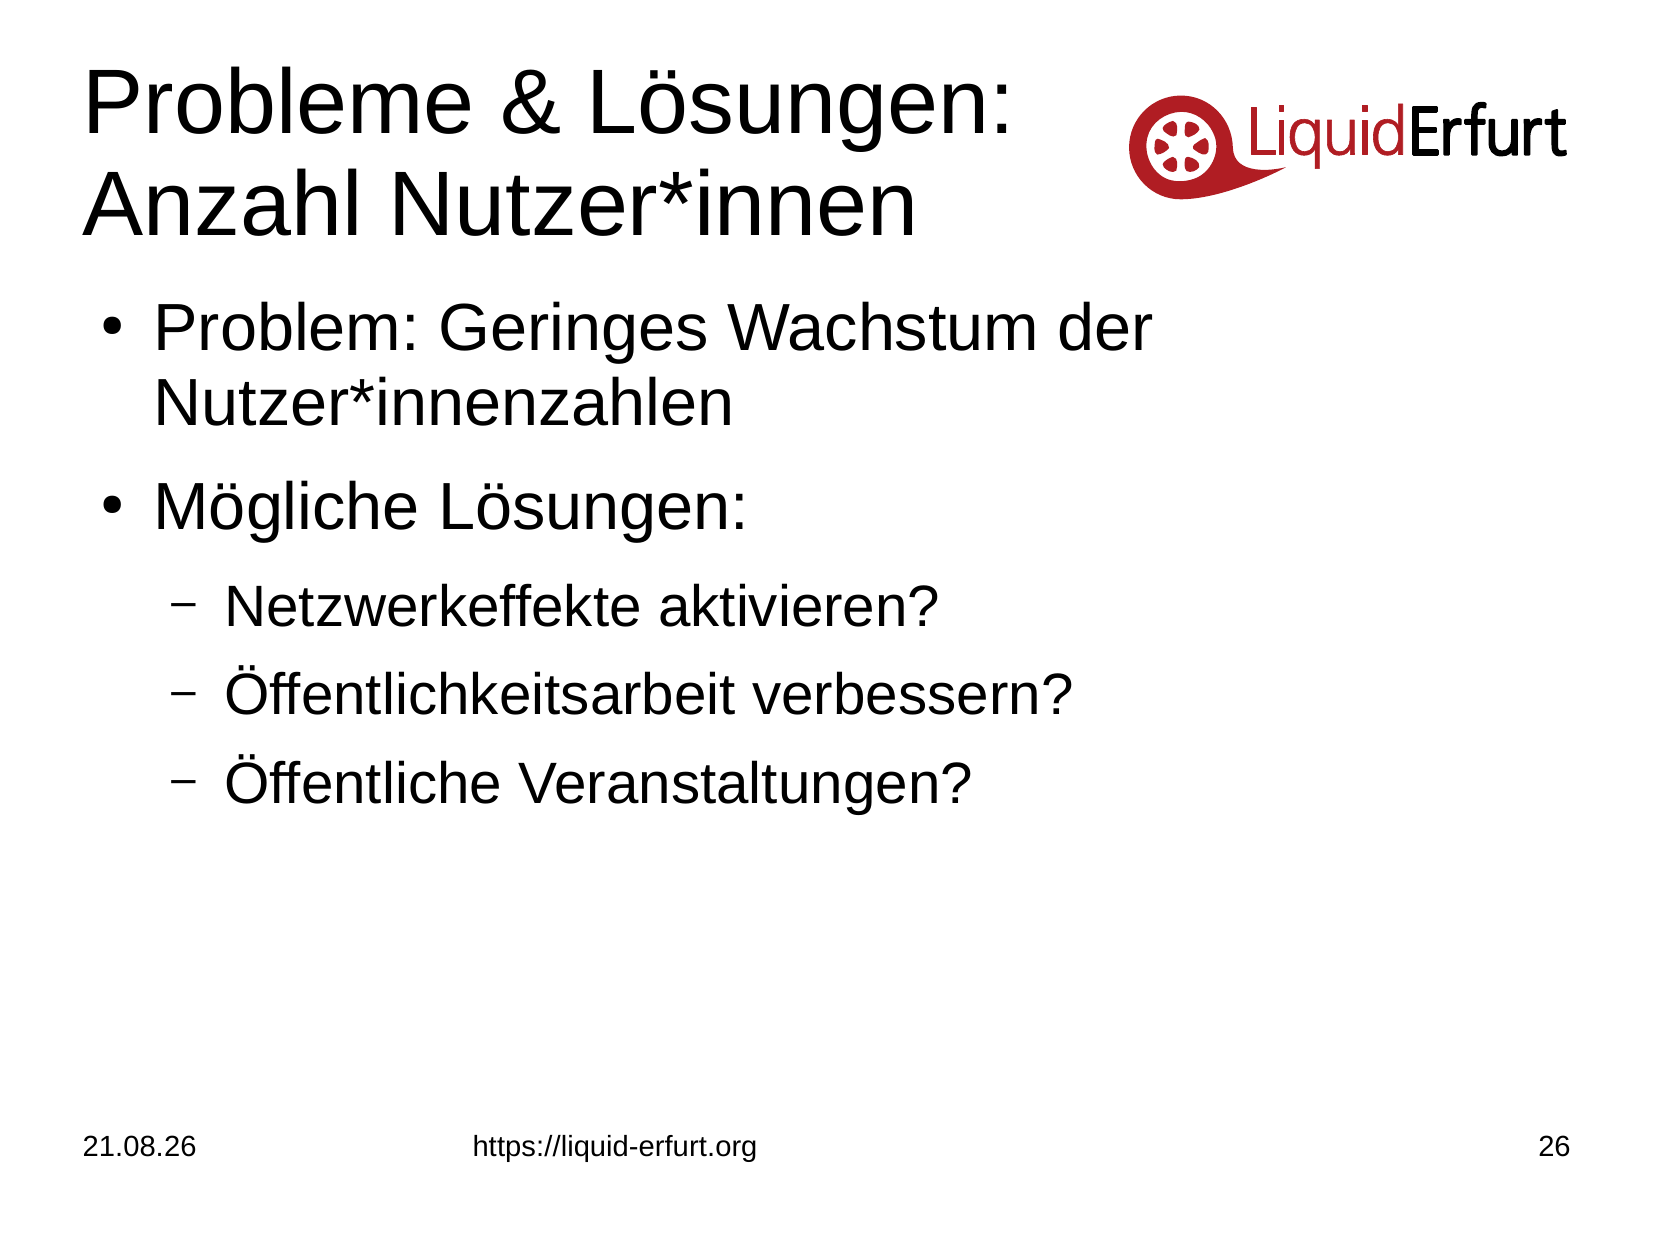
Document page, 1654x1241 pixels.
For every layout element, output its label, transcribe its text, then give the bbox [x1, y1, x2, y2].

title Probleme & Lösungen: Anzahl Nutzer*innen [82, 49, 1571, 257]
list Problem: Geringes Wachstum der Nutzer*innenzahlen Mögliche Lösungen: Netzwerkeffekte aktivieren? Öffentlichkeitsarbeit verbessern? Öffentliche Veranstaltungen? [82, 290, 1571, 1010]
